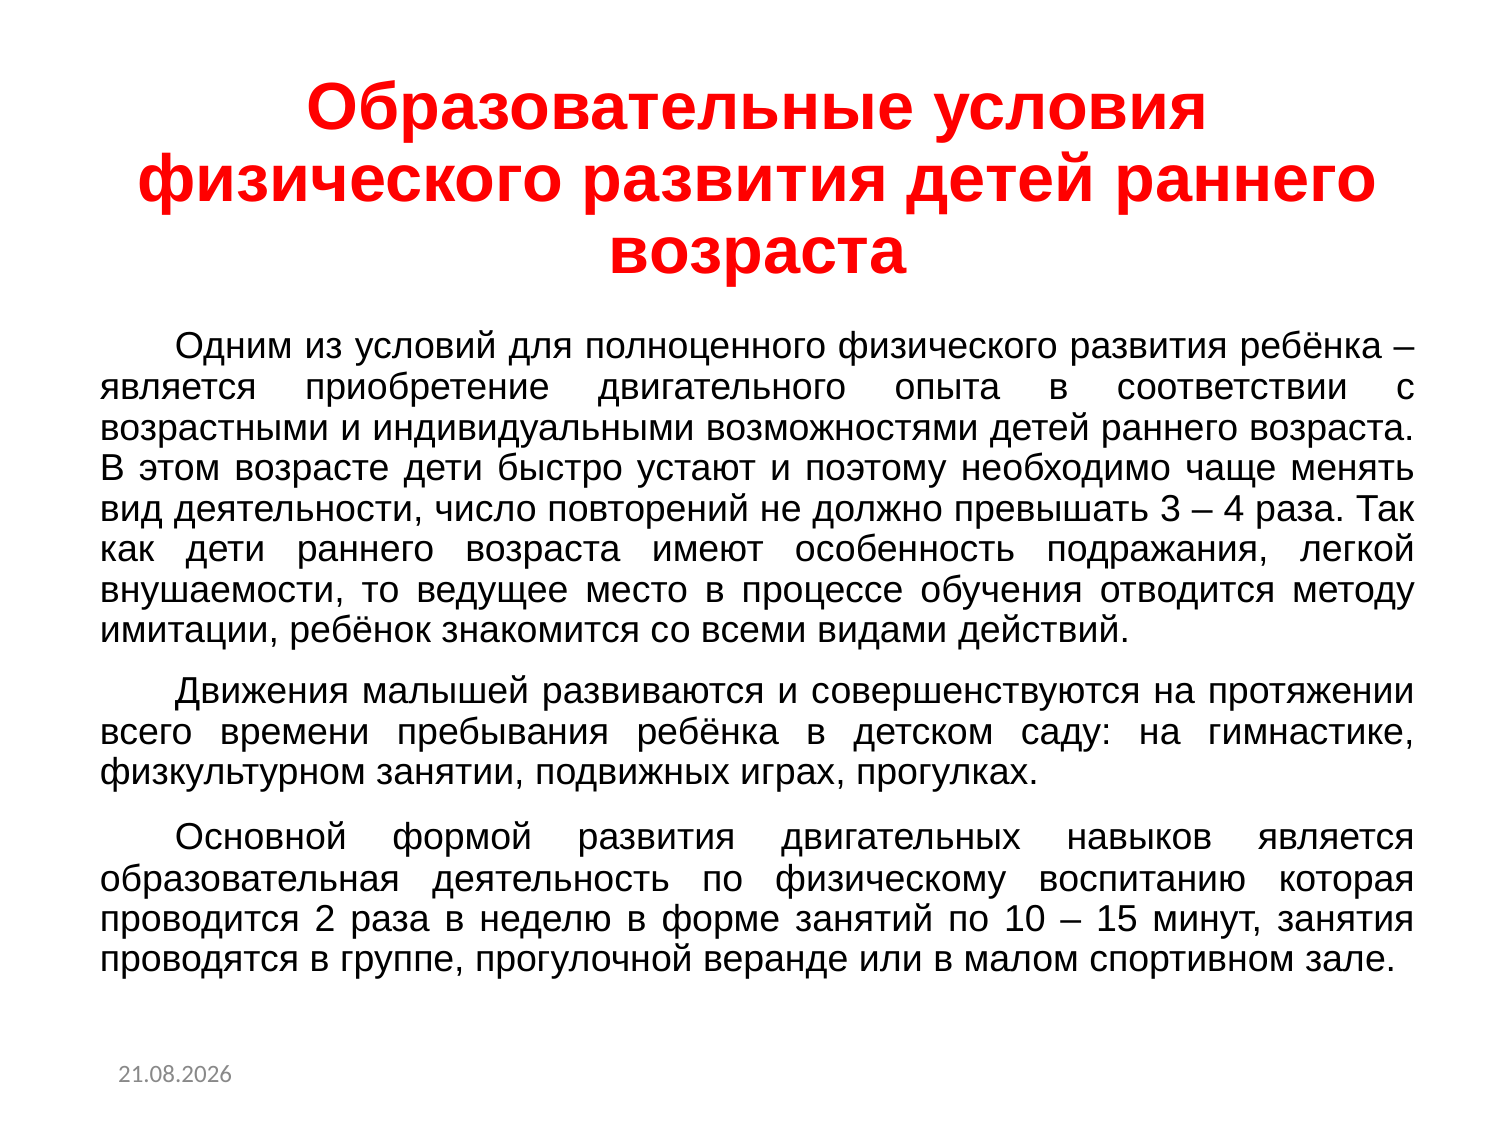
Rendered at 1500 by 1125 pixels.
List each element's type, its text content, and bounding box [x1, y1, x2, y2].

title Образовательные условия физического развития детей раннего возраста [85, 58, 1431, 296]
text_box 19.10.2022 [103, 1042, 441, 1103]
subtitle Одним из условий для полноценного физического развития ребёнка – является приобретение двигательного опыта в соответствии с возрастными и индивидуальными возможностями детей раннего возраста. В этом возрасте дети быстро устают и поэтому необходимо чаще менять вид деятельности, число повторений не должно превышать 3 – 4 раза. Так как дети раннего возраста имеют особенность подражания, легкой внушаемости, то ведущее место в процессе обучения отводится методу имитации, ребёнок знакомится со всеми видами действий. Движения малышей развиваются и совершенствуются на протяжении всего времени пребывания ребёнка в детском саду: на гимнастике, физкультурном занятии, подвижных играх, прогулках. Основной формой развития двигательных навыков является образовательная деятельность по физическому воспитанию которая проводится 2 раза в неделю в форме занятий по 10 – 15 минут, занятия проводятся в группе, прогулочной веранде или в малом спортивном зале. [85, 314, 1431, 999]
